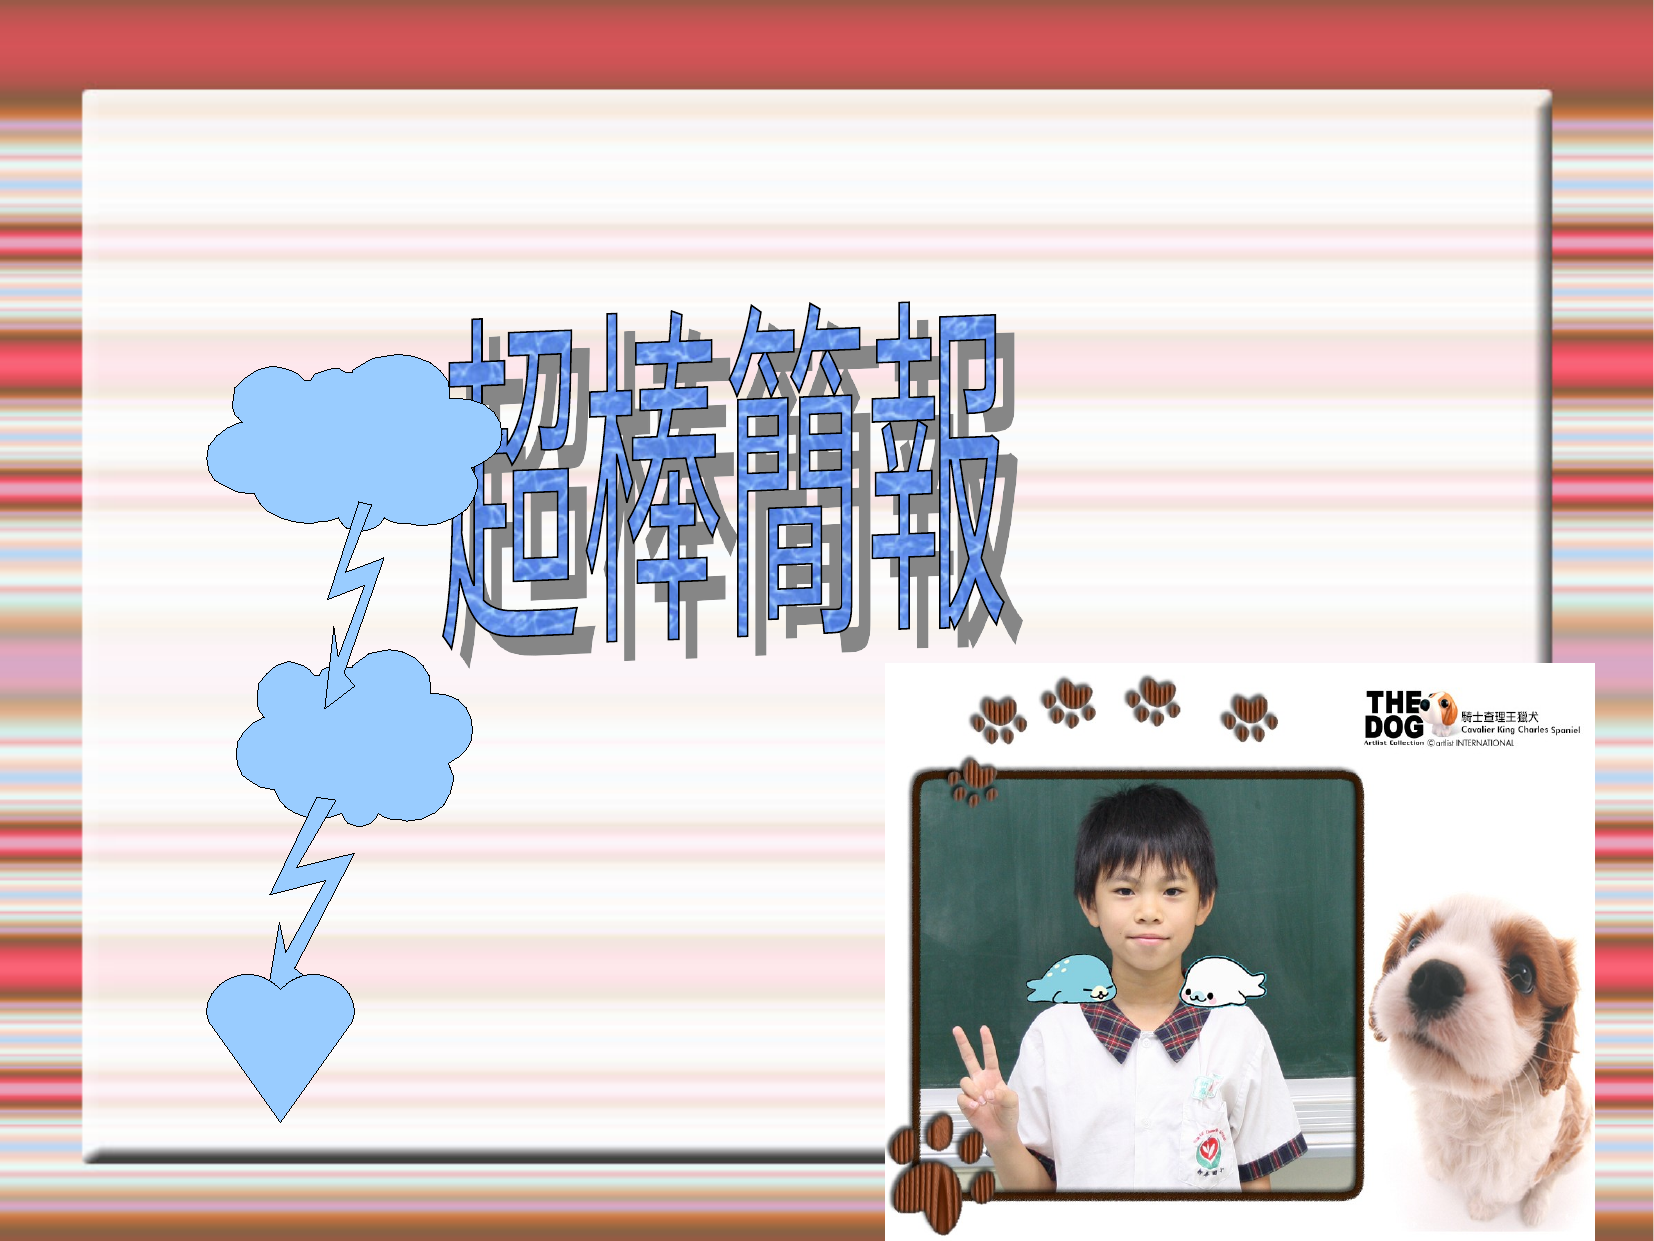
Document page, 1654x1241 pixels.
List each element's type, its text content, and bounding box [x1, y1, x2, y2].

text_box 超棒簡報 [513, 468, 569, 582]
text_box 超棒簡報 [495, 330, 572, 466]
text_box 超棒簡報 [449, 318, 505, 403]
text_box 超棒簡報 [768, 506, 822, 620]
text_box 超棒簡報 [729, 305, 794, 637]
text_box 超棒簡報 [442, 463, 578, 649]
text_box 超棒簡報 [790, 303, 860, 634]
text_box 超棒簡報 [586, 313, 633, 642]
text_box [206, 354, 503, 1123]
text_box 超棒簡報 [627, 311, 720, 640]
text_box 超棒簡報 [939, 314, 1004, 630]
picture [0, 0, 1654, 1241]
text_box 超棒簡報 [872, 302, 935, 630]
